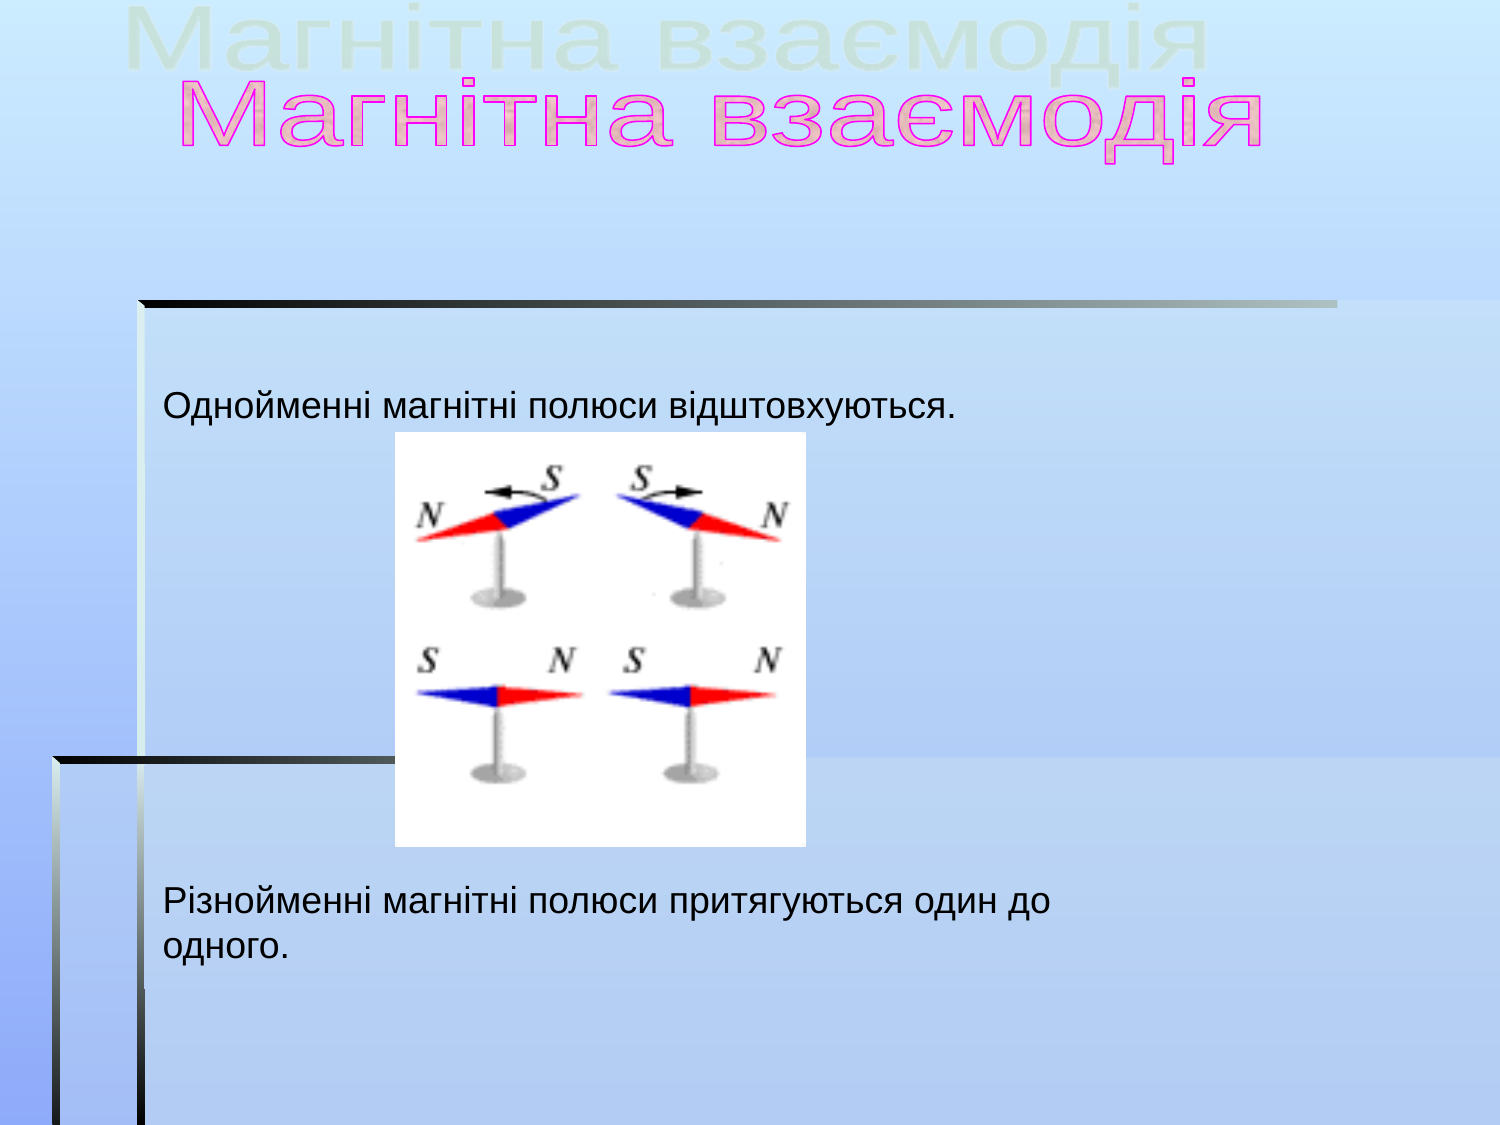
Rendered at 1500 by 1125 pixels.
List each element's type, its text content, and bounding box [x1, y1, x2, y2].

text_box Магнітна взаємодія [484, 96, 536, 146]
text_box Магнітна взаємодія [351, 96, 385, 146]
text_box Магнітна взаємодія [280, 95, 344, 147]
text_box Магнітна взаємодія [1044, 95, 1102, 147]
text_box Магнітна взаємодія [772, 95, 822, 147]
text_box Магнітна взаємодія [463, 96, 474, 146]
text_box Магнітна взаємодія [1203, 96, 1260, 146]
text_box Магнітна взаємодія [714, 96, 766, 146]
text_box Однойменні магнітні полюси відштовхуються. Різнойменні магнітні полюси притягуються один до одного. [148, 373, 1138, 974]
text_box Магнітна взаємодія [1105, 96, 1174, 164]
text_box Магнітна взаємодія [830, 95, 894, 147]
text_box Магнітна взаємодія [610, 95, 673, 147]
text_box Магнітна взаємодія [183, 81, 265, 146]
text_box Магнітна взаємодія [1183, 96, 1194, 146]
text_box Магнітна взаємодія [396, 96, 447, 146]
text_box Магнітна взаємодія [546, 96, 597, 146]
picture [395, 432, 806, 847]
text_box Магнітна взаємодія [898, 95, 953, 147]
text_box Магнітна взаємодія [963, 96, 1031, 146]
